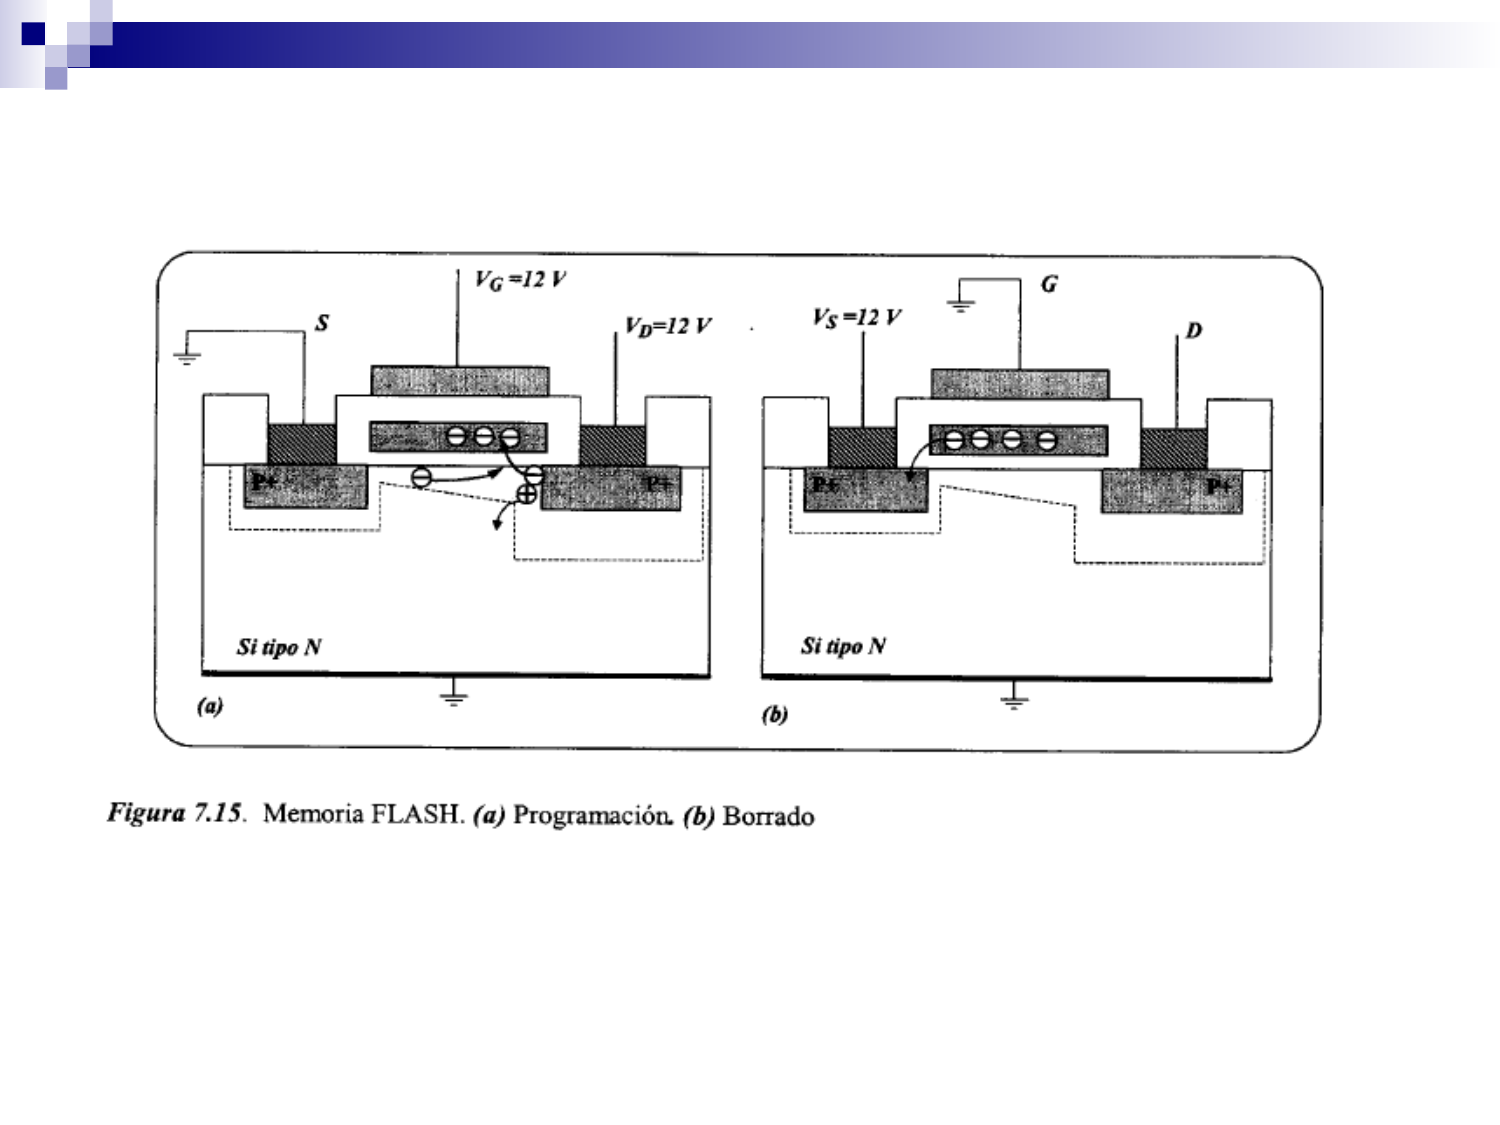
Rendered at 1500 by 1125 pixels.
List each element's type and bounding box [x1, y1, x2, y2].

picture [88, 220, 1424, 846]
